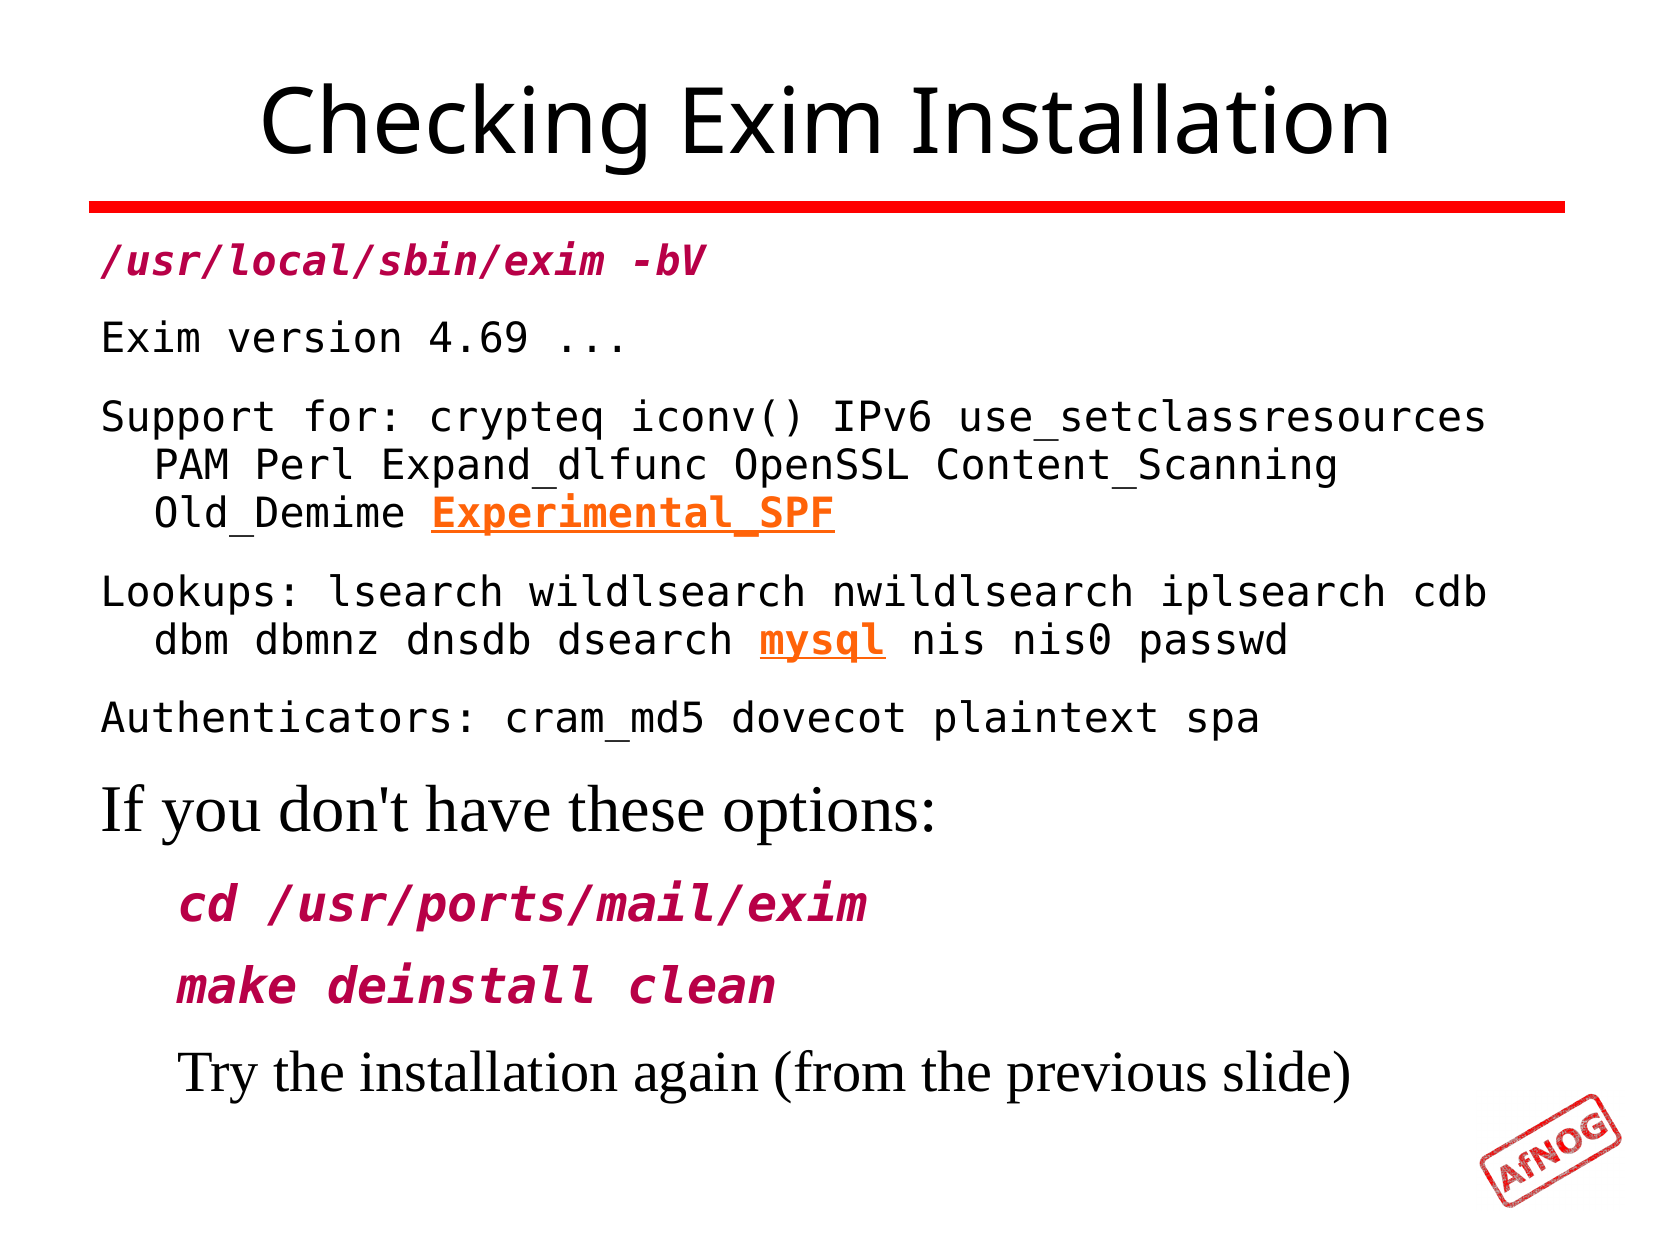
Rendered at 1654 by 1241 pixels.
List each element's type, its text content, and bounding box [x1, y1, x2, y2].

list /usr/local/sbin/exim -bV Exim version 4.69 ... Support for: crypteq iconv() IPv6 use_setclassresources PAM Perl Expand_dlfunc OpenSSL Content_Scanning Old_Demime Experimental_SPF Lookups: lsearch wildlsearch nwildlsearch iplsearch cdb dbm dbmnz dnsdb dsearch mysql nis nis0 passwd Authenticators: cram_md5 dovecot plaintext spa If you don't have these options: cd /usr/ports/mail/exim make deinstall clean Try the installation again (from the previous slide) [82, 236, 1571, 1108]
title Checking Exim Installation [88, 36, 1565, 200]
picture [1476, 1090, 1625, 1211]
